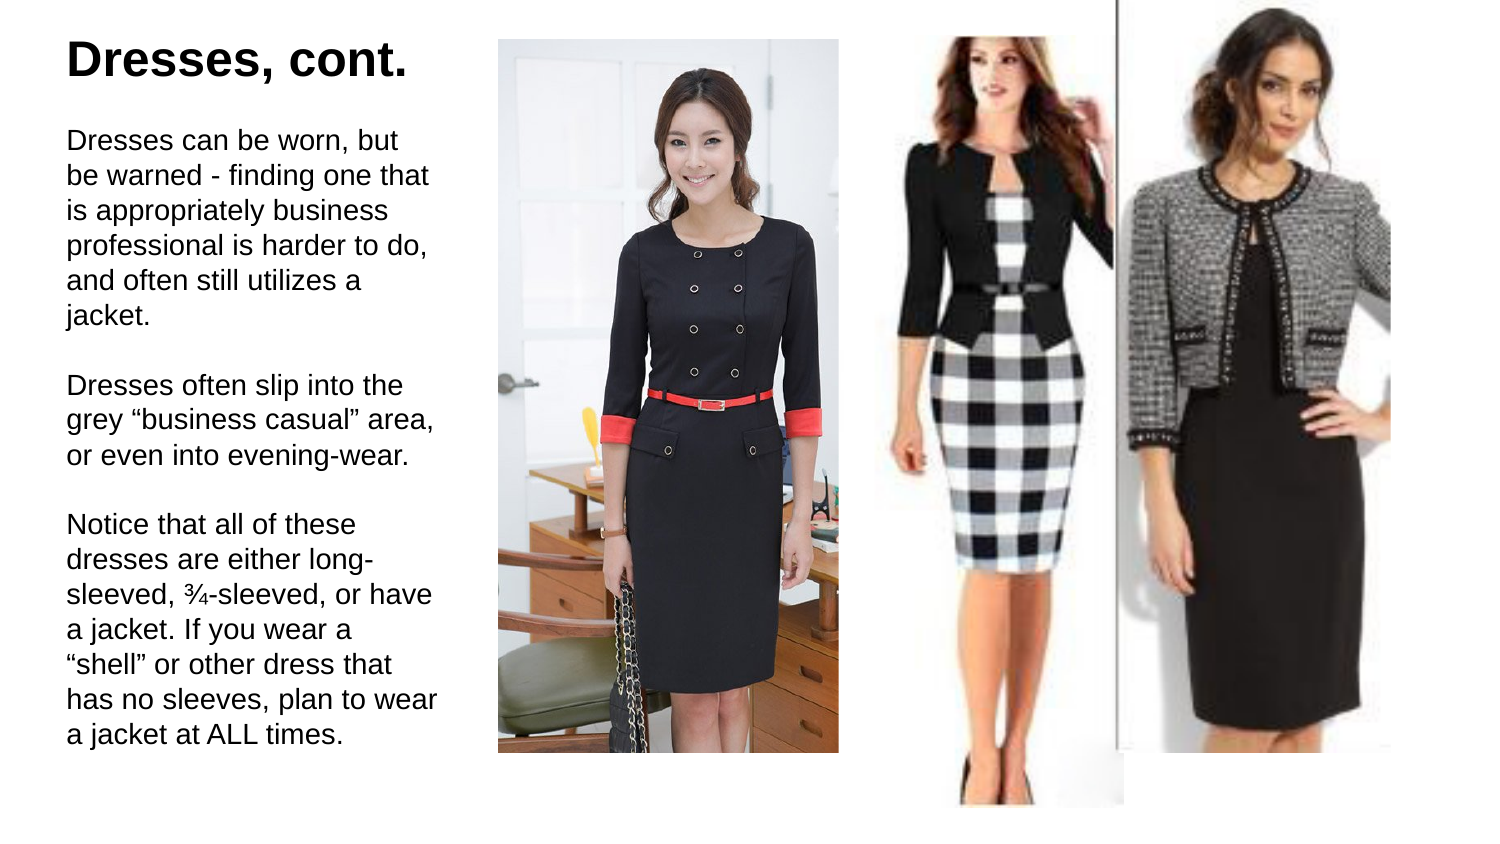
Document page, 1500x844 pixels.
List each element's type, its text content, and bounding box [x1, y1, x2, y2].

text_box Dresses, cont. Dresses can be worn, but be warned - finding one that is appropriately business professional is harder to do, and often still utilizes a jacket. Dresses often slip into the grey “business casual” area, or even into evening-wear. Notice that all of these dresses are either long-sleeved, ¾-sleeved, or have a jacket. If you wear a “shell” or other dress that has no sleeves, plan to wear a jacket at ALL times. [51, 11, 454, 830]
picture [498, 0, 1391, 813]
